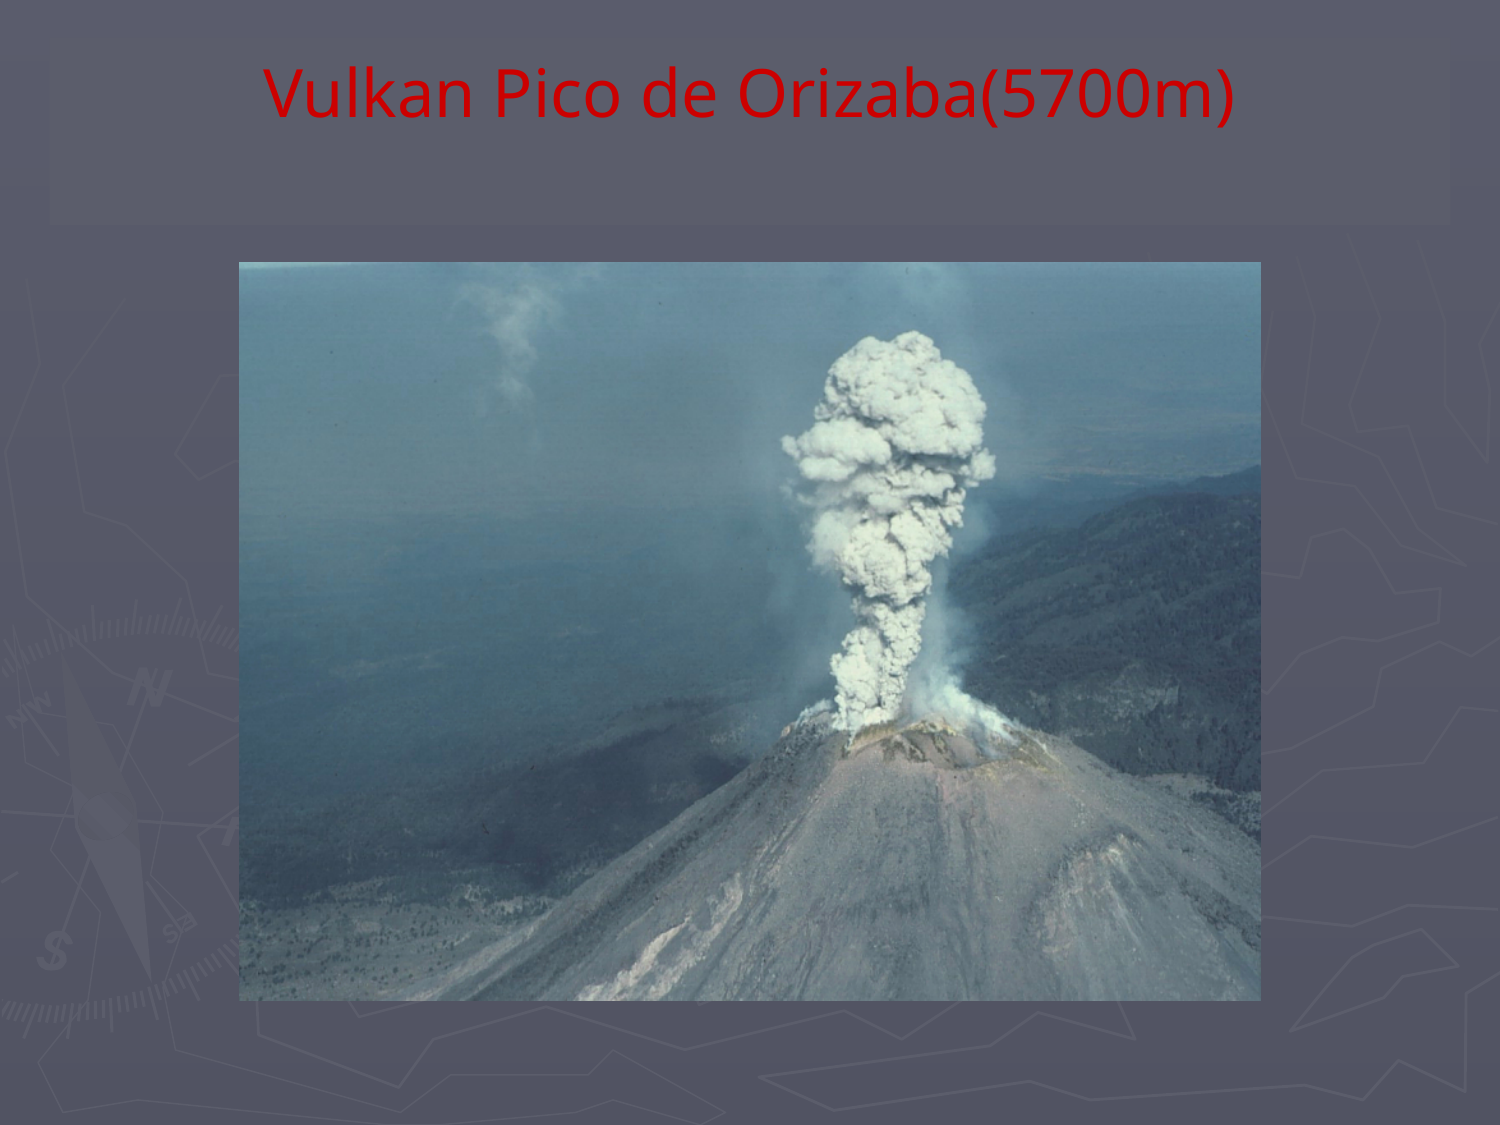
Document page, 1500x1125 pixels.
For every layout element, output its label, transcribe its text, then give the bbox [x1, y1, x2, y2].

title Vulkan Pico de Orizaba(5700m) [49, 37, 1451, 225]
picture [239, 262, 1261, 1001]
